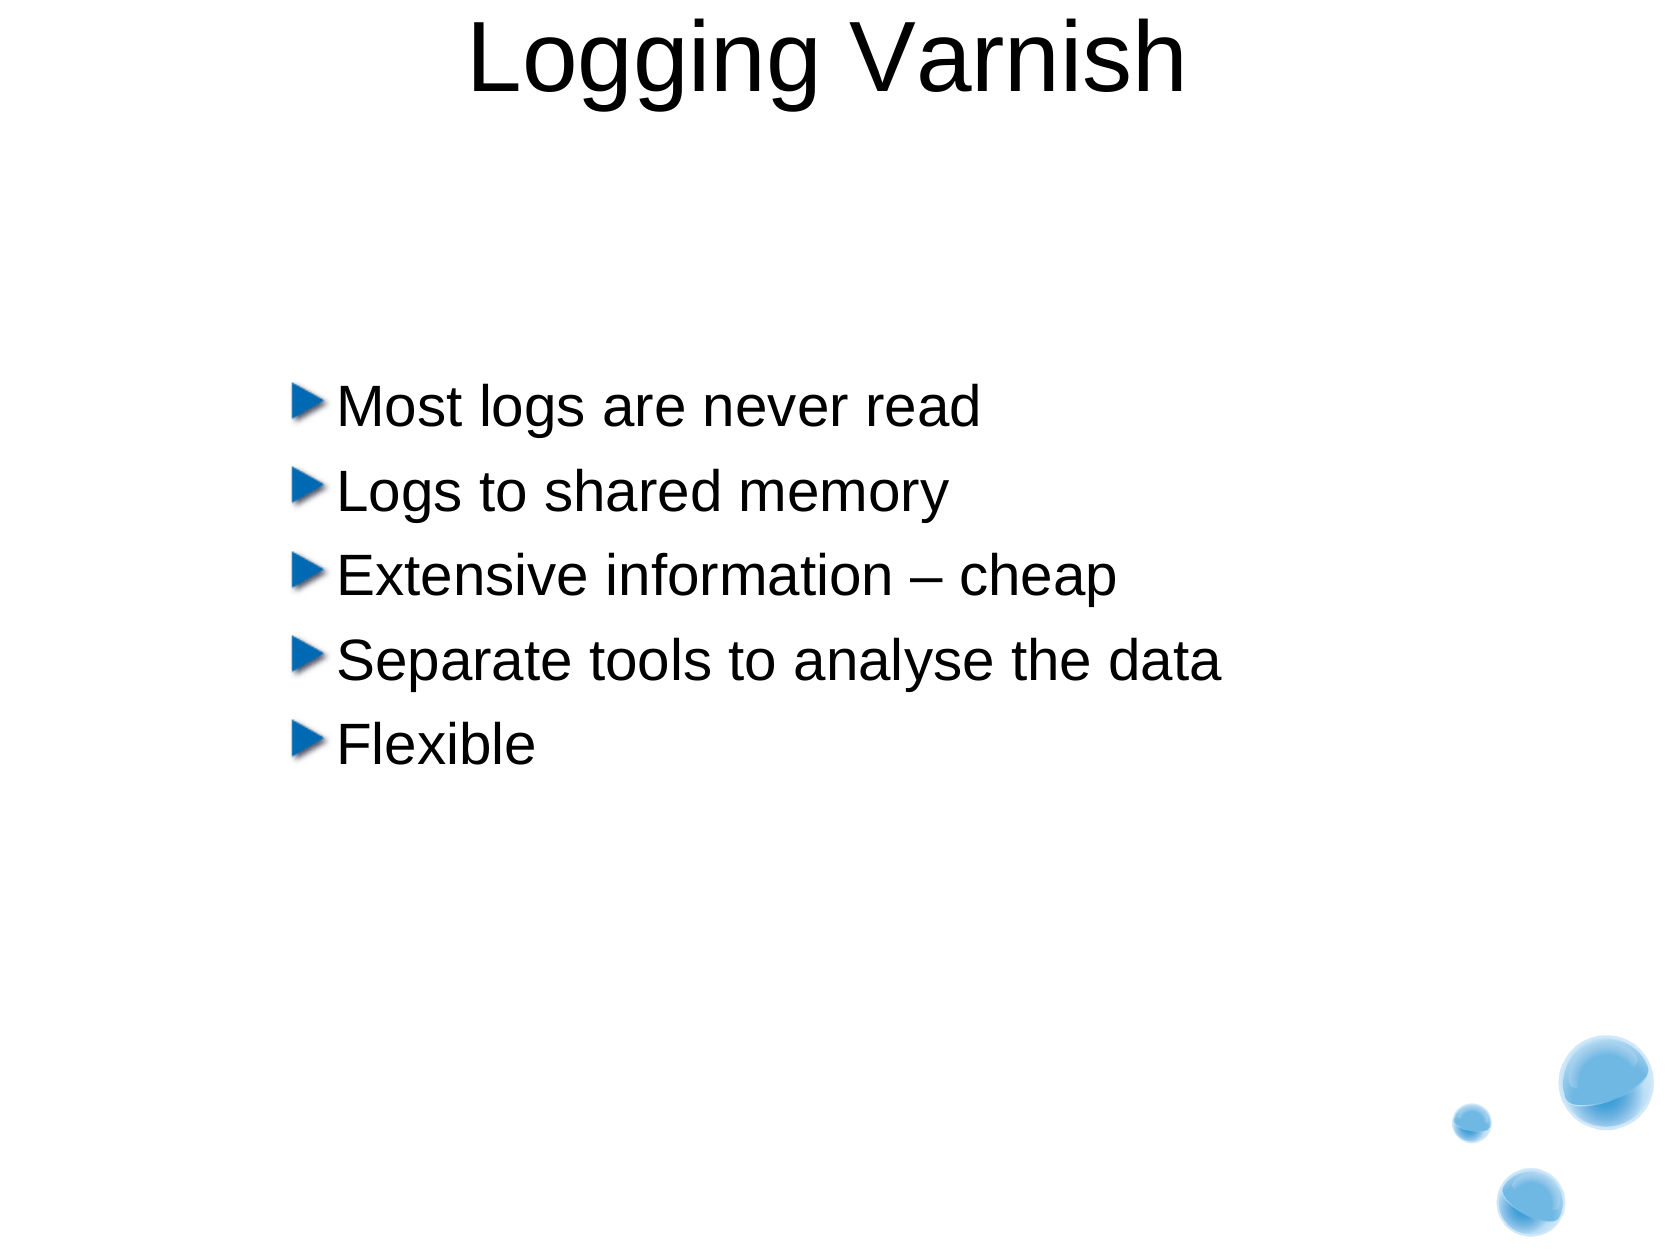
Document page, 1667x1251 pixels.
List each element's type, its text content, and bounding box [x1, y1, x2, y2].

title Logging Varnish [119, 0, 1536, 208]
list Most logs are never read Logs to shared memory Extensive information – cheap Separate tools to analyse the data Flexible [124, 360, 1541, 1187]
picture [1451, 1033, 1654, 1238]
